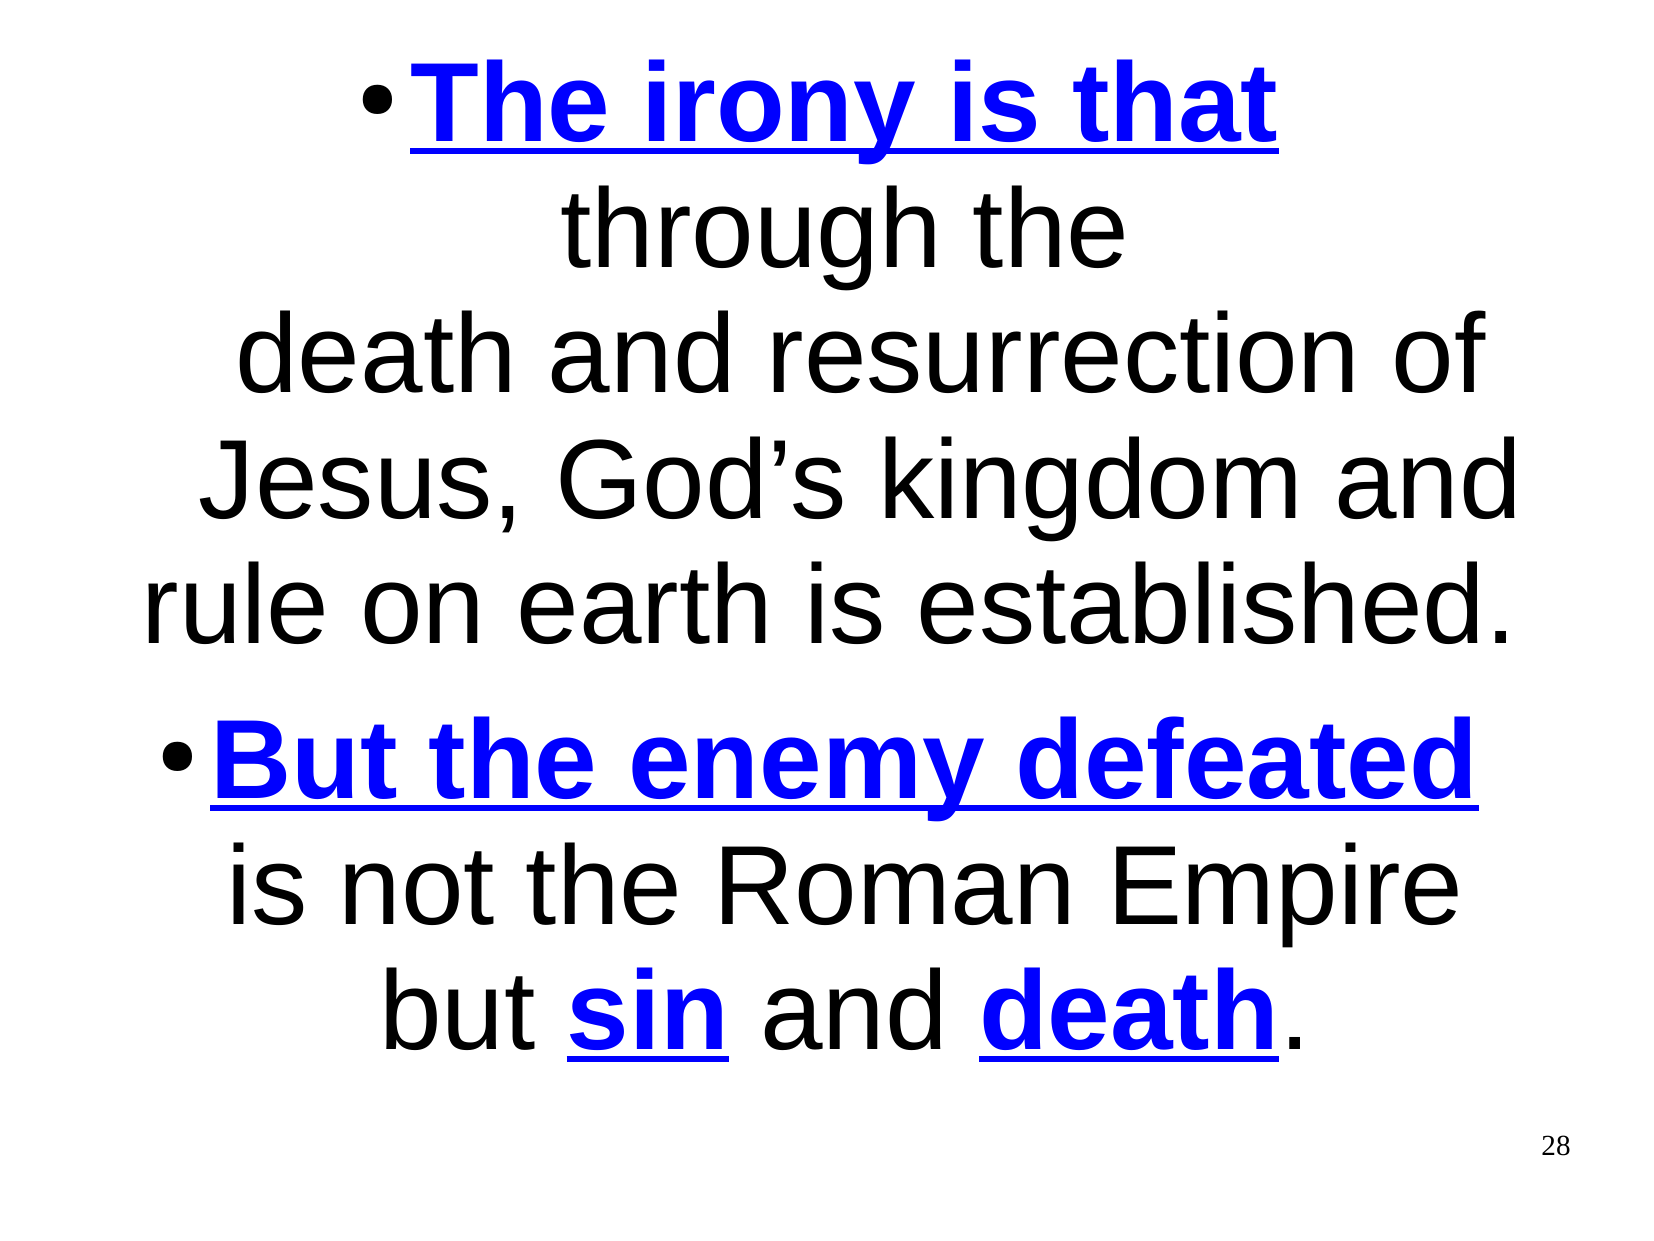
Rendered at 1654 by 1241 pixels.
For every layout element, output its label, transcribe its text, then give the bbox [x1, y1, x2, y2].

list The irony is that through the death and resurrection of Jesus, God’s kingdom and rule on earth is established. But the enemy defeated is not the Roman Empire but sin and death. [37, 40, 1613, 1241]
